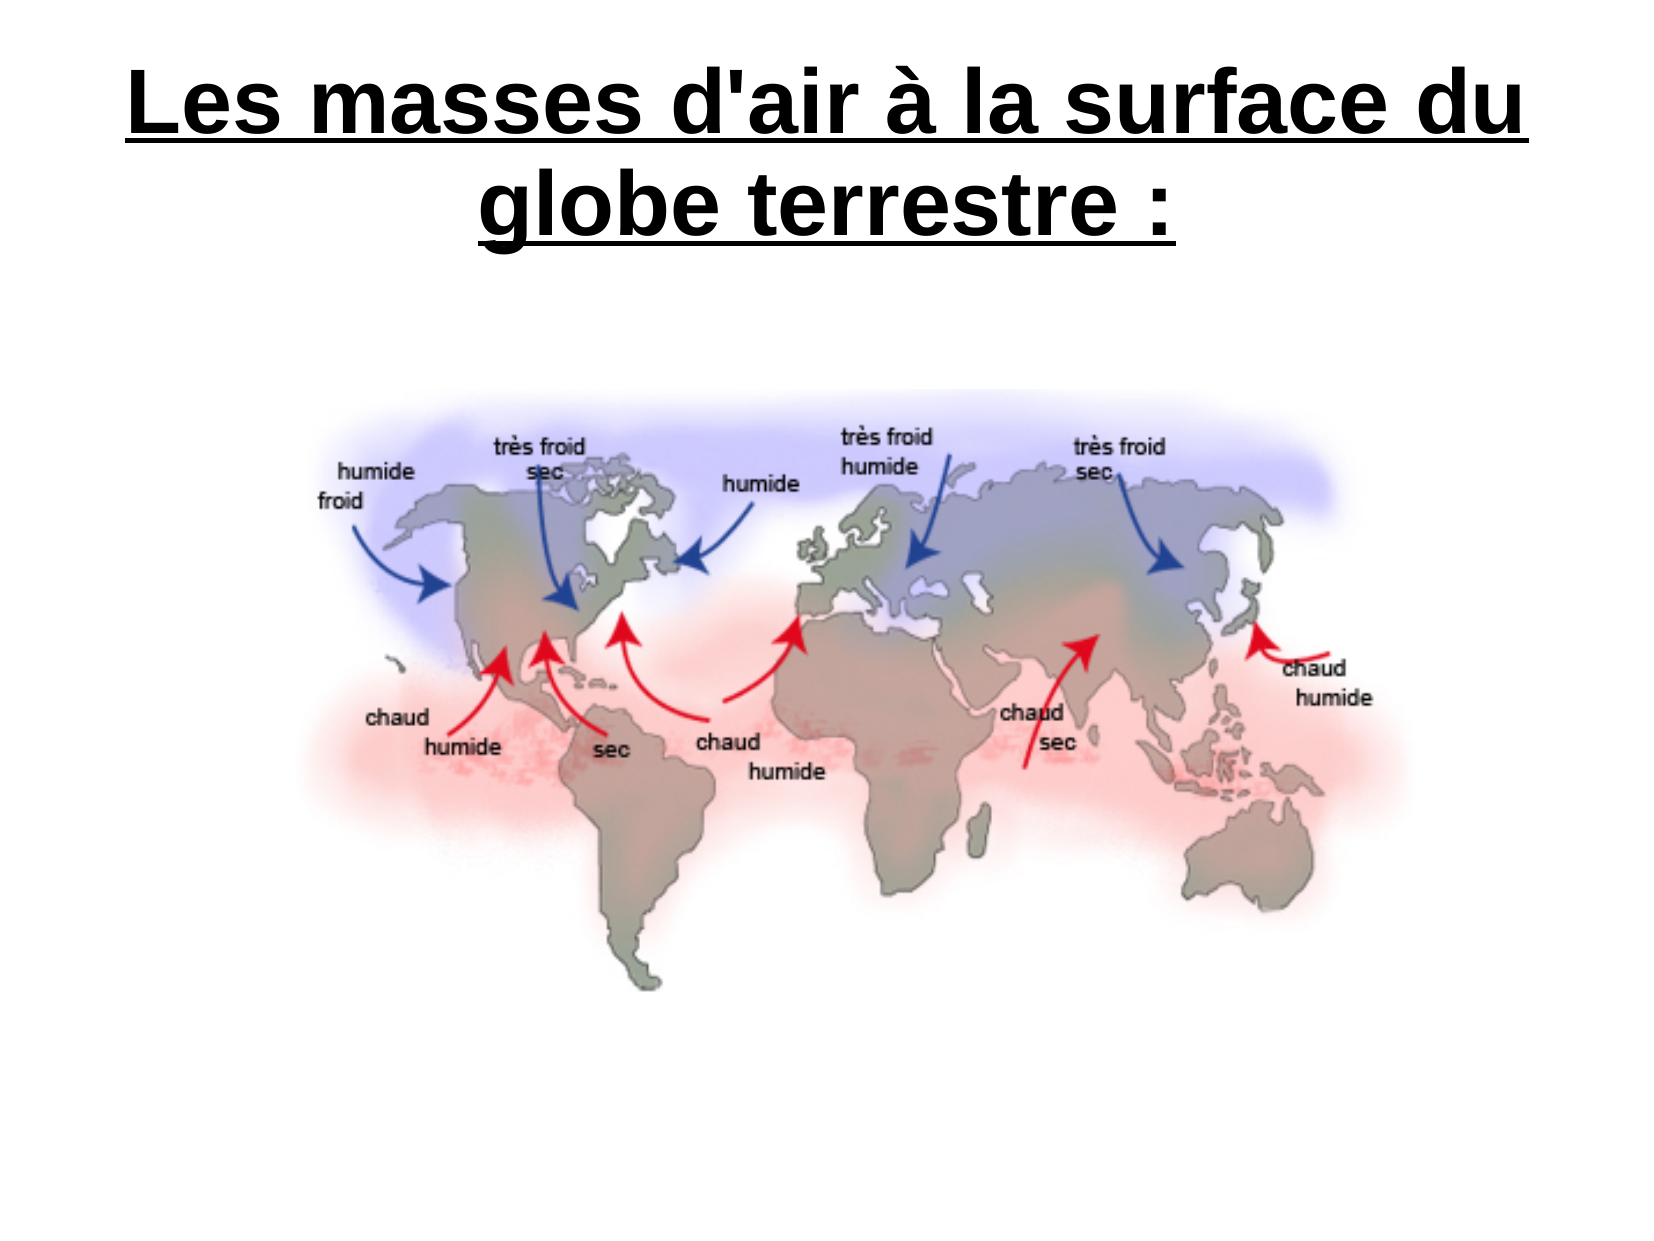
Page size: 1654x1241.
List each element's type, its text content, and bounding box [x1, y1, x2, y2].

title Les masses d'air à la surface du globe terrestre : [82, 49, 1571, 257]
picture [295, 389, 1418, 1004]
